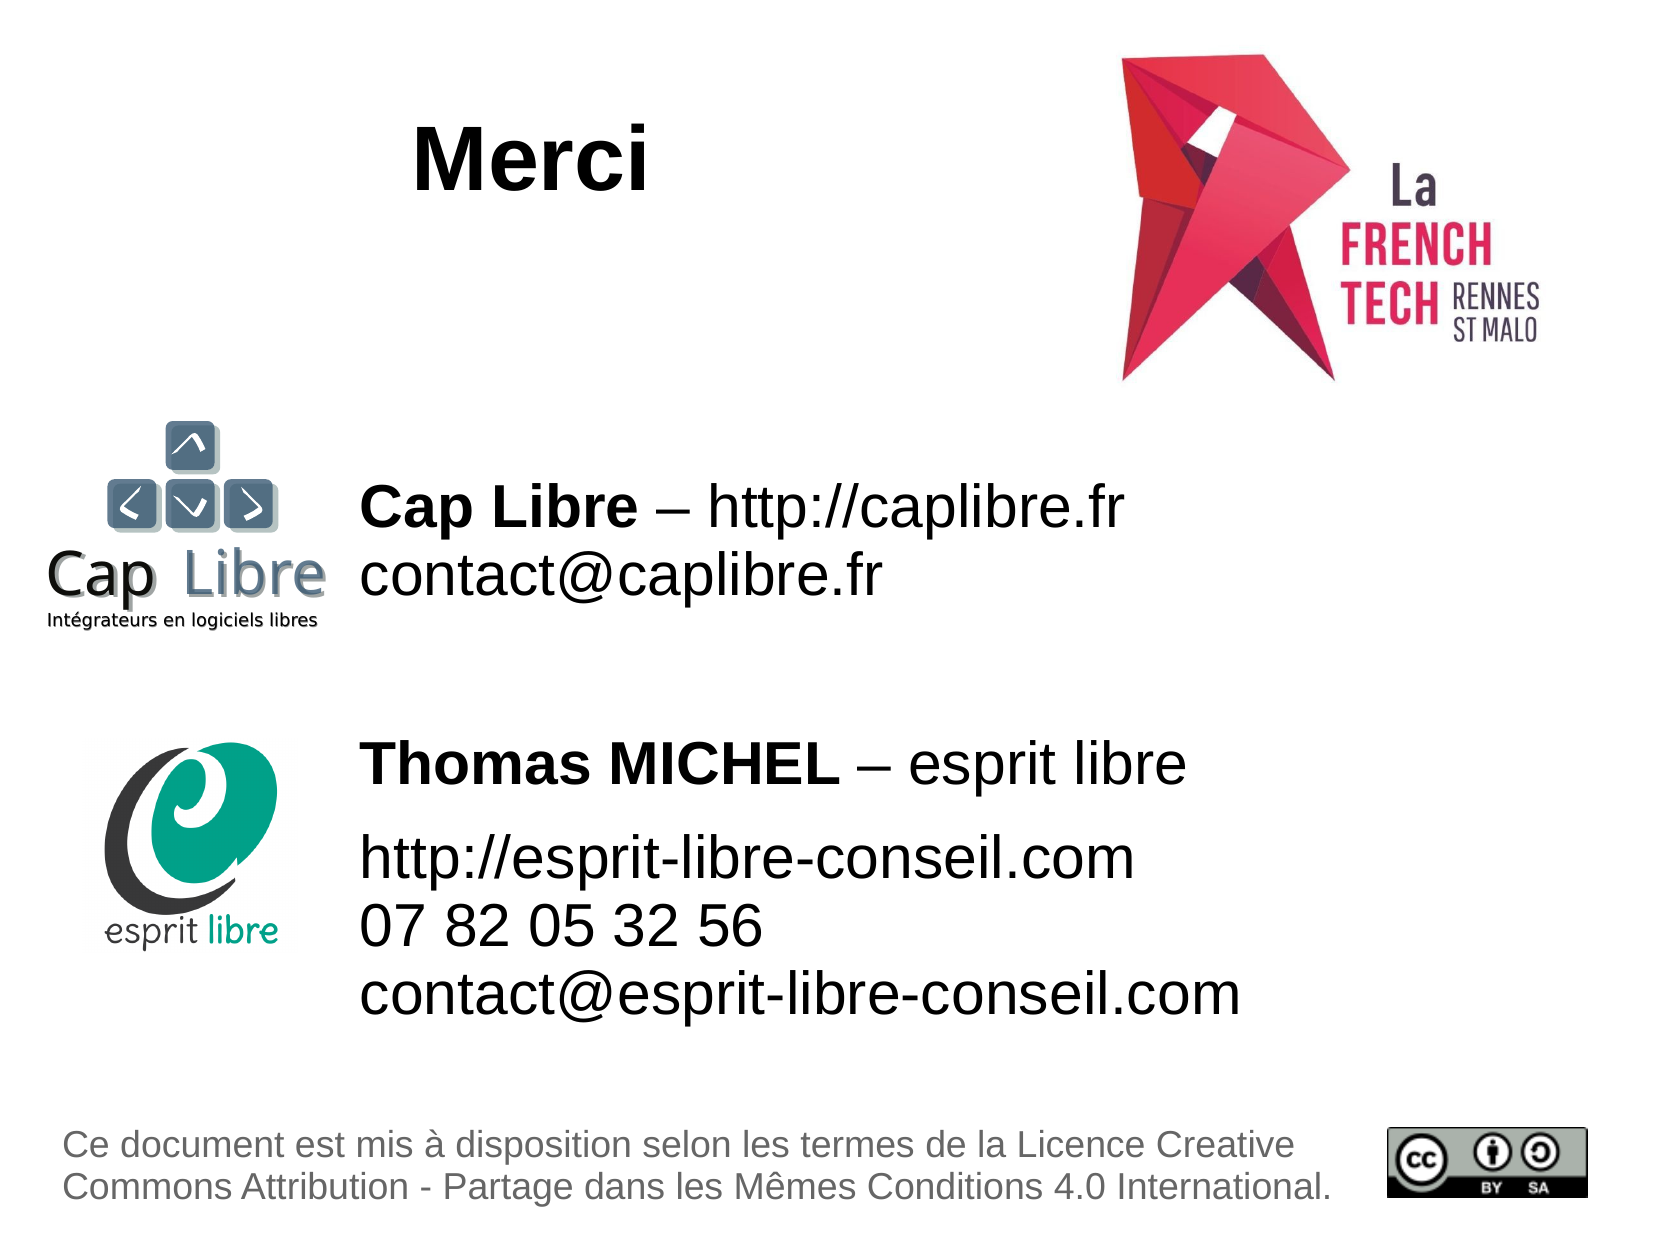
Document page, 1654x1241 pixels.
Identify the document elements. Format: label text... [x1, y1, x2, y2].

picture [1003, 0, 1654, 544]
picture [1406, 1127, 1588, 1198]
picture [82, 738, 298, 953]
title Merci [82, 55, 981, 263]
text_box Ce document est mis à disposition selon les termes de la Licence Creative Commons Attribution - Partage dans les Mêmes Conditions 4.0 International. [47, 1116, 1406, 1215]
list Cap Libre – http://caplibre.fr contact@caplibre.fr Thomas MICHEL – esprit libre http://esprit-libre-conseil.com 07 82 05 32 56 contact@esprit-libre-conseil.com [295, 472, 1571, 1028]
picture [23, 412, 343, 638]
